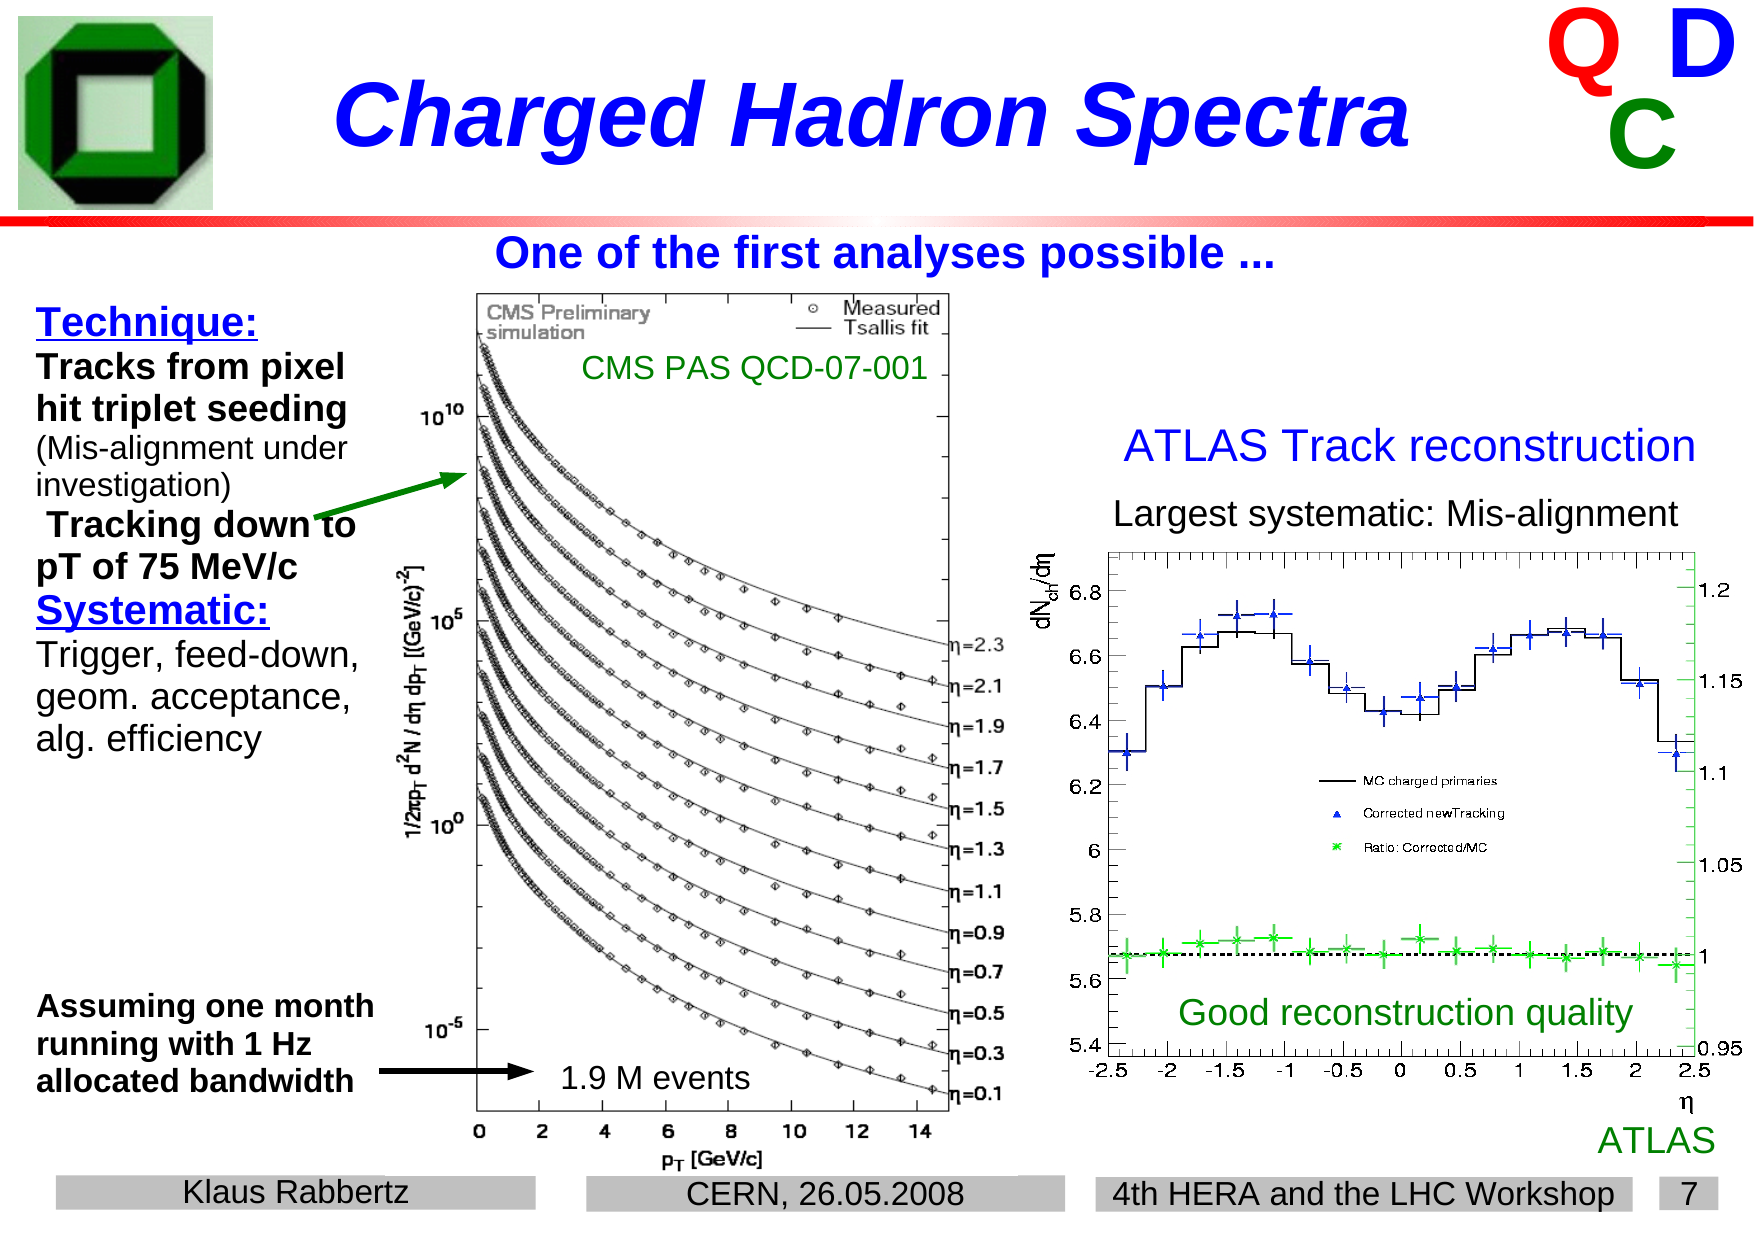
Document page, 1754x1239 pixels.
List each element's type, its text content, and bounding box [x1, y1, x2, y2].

text_box CMS PAS QCD-07-001 [569, 337, 941, 399]
text_box One of the first analyses possible ... [482, 215, 1514, 338]
text_box Largest systematic: Mis-alignment [1101, 480, 1695, 547]
picture [385, 284, 1746, 1176]
text_box Assuming one month running with 1 Hz allocated bandwidth [24, 976, 388, 1111]
text_box 1.9 M events [548, 1047, 764, 1109]
text_box ATLAS Track reconstruction [1111, 408, 1698, 484]
title Charged Hadron Spectra [220, 16, 1525, 213]
text_box Good reconstruction quality [1166, 979, 1659, 1045]
picture [18, 16, 213, 210]
text_box ATLAS [1585, 1107, 1729, 1174]
text_box Technique: Tracks from pixel hit triplet seeding (Mis-alignment under investigation) Tracking down to pT of 75 MeV/c Systematic: Trigger, feed-down, geom. acceptance, alg. efficiency [23, 286, 396, 823]
